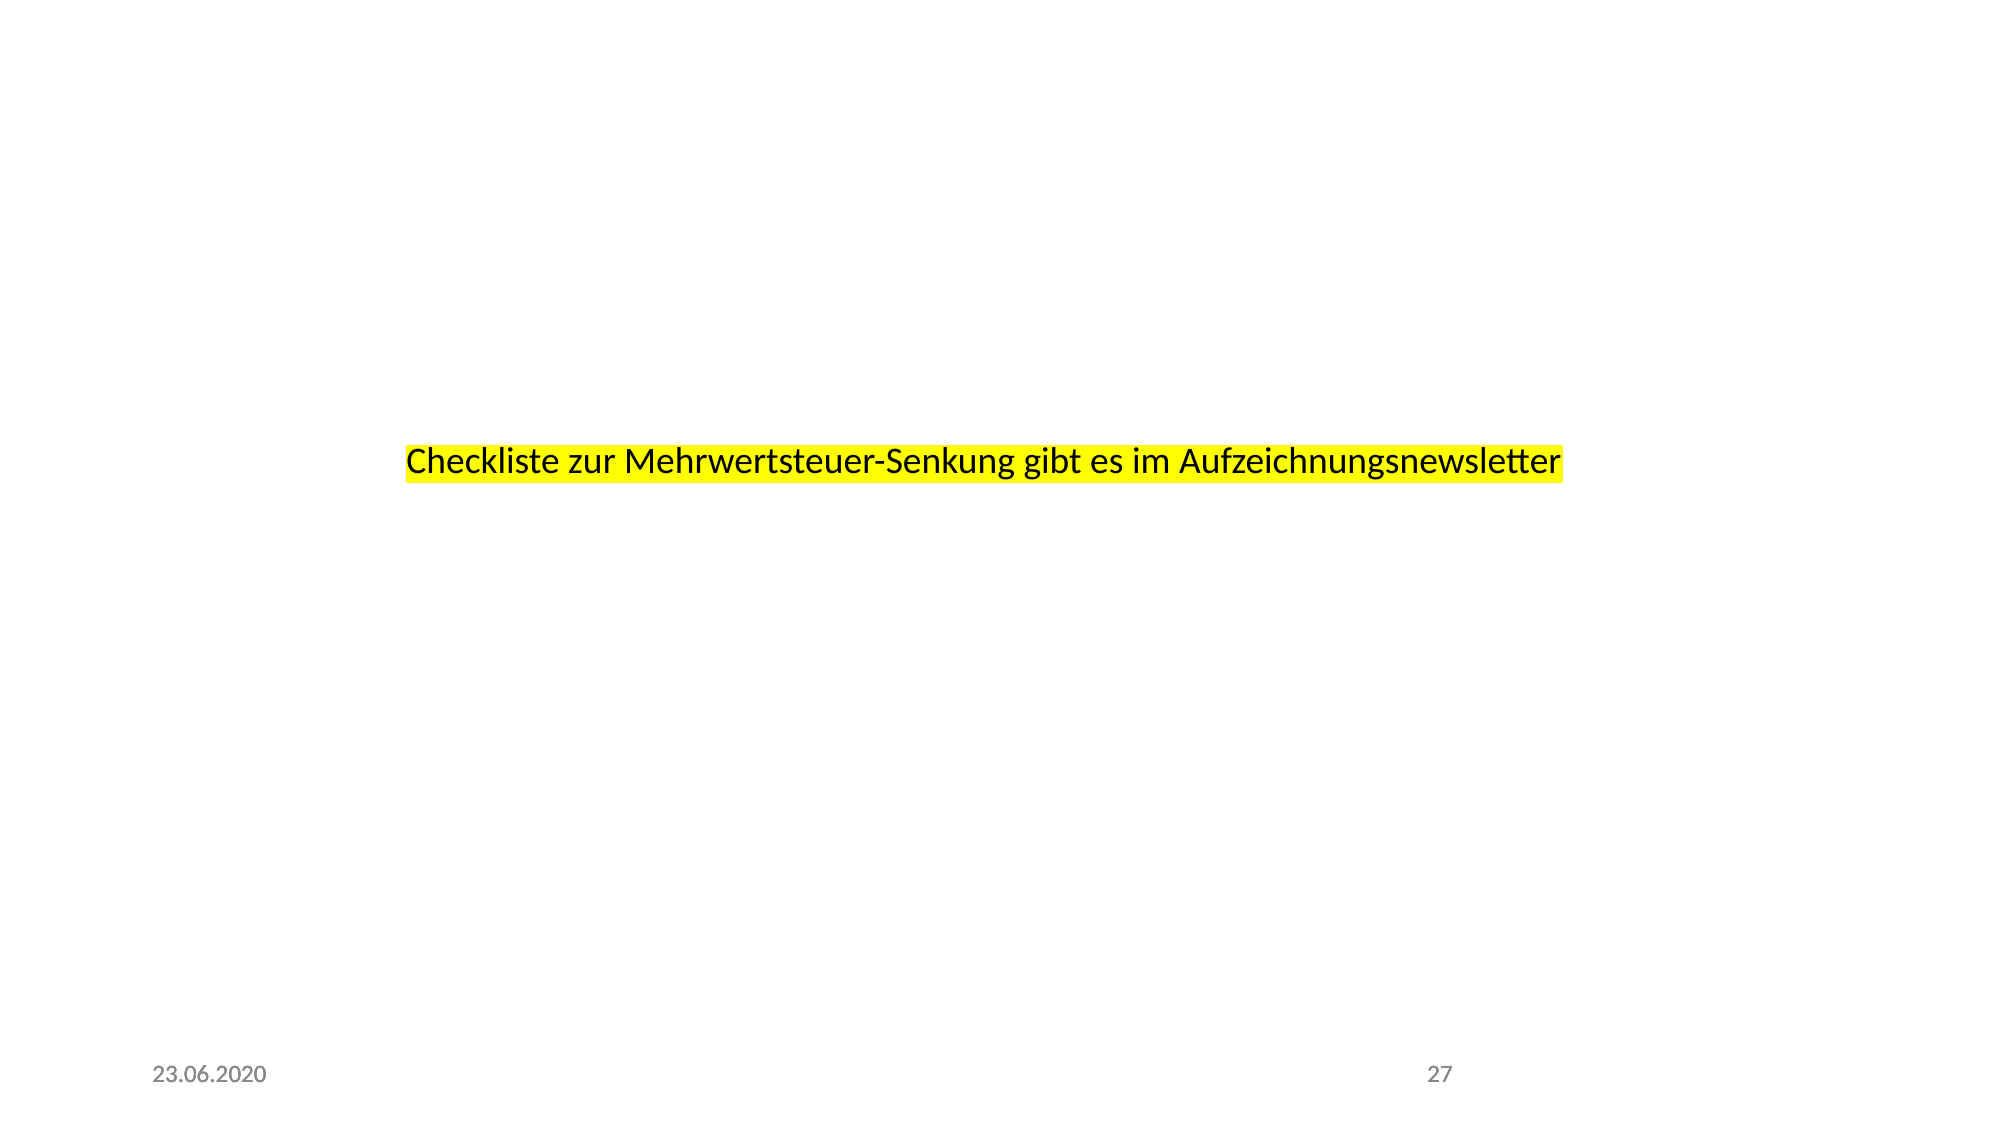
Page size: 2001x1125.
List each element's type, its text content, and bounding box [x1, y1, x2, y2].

text_box Checkliste zur Mehrwertsteuer-Senkung gibt es im Aufzeichnungsnewsletter [164, 428, 1805, 489]
text_box [1412, 1042, 1863, 1103]
text_box 23.06.2020 [137, 1042, 588, 1103]
